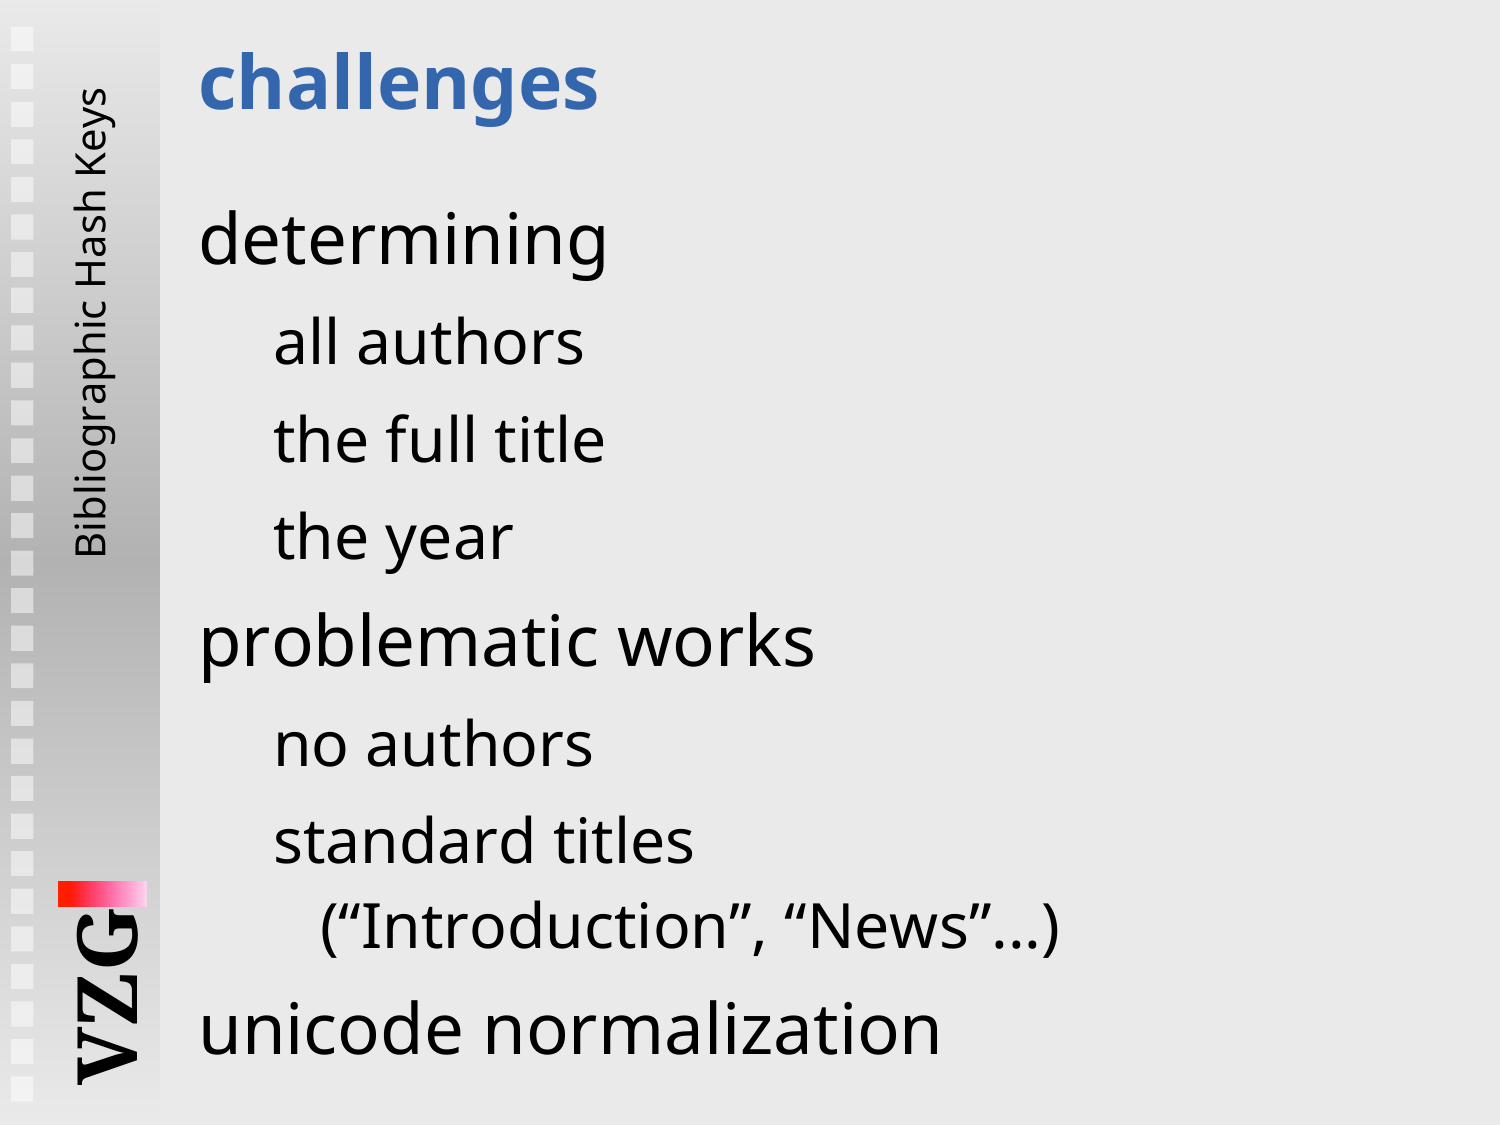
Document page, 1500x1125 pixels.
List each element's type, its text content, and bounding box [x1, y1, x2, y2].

list determining all authors the full title the year problematic works no authors standard titles (“Introduction”, “News”...) unicode normalization [198, 188, 1418, 989]
picture [58, 881, 147, 907]
title challenges [198, 25, 1418, 136]
